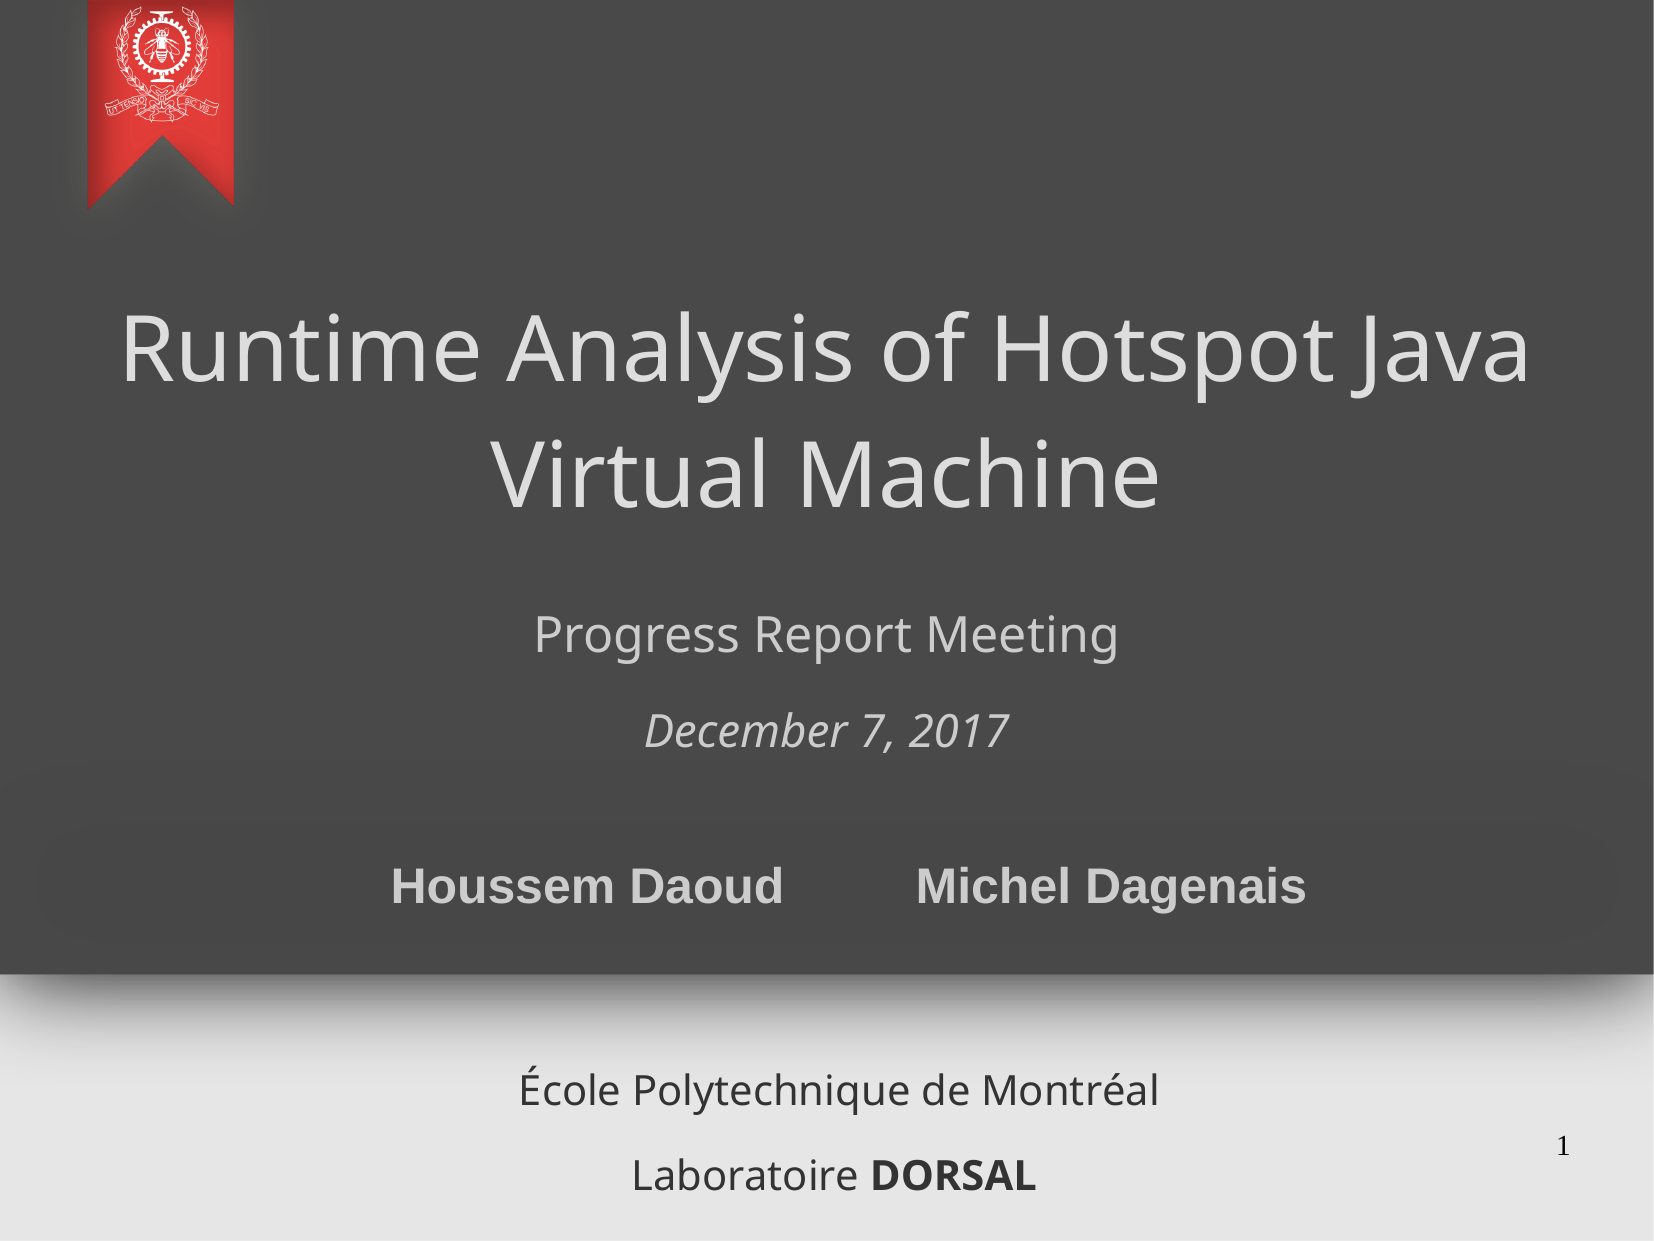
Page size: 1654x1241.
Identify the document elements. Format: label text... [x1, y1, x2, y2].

subtitle Progress Report Meeting December 7, 2017 [82, 572, 1571, 753]
picture [0, 0, 1654, 1241]
title Runtime Analysis of Hotspot Java Virtual Machine [82, 274, 1571, 545]
text_box École Polytechnique de Montréal Laboratoire DORSAL [90, 1035, 1579, 1201]
text_box Houssem Daoud Michel Dagenais [105, 782, 1594, 963]
